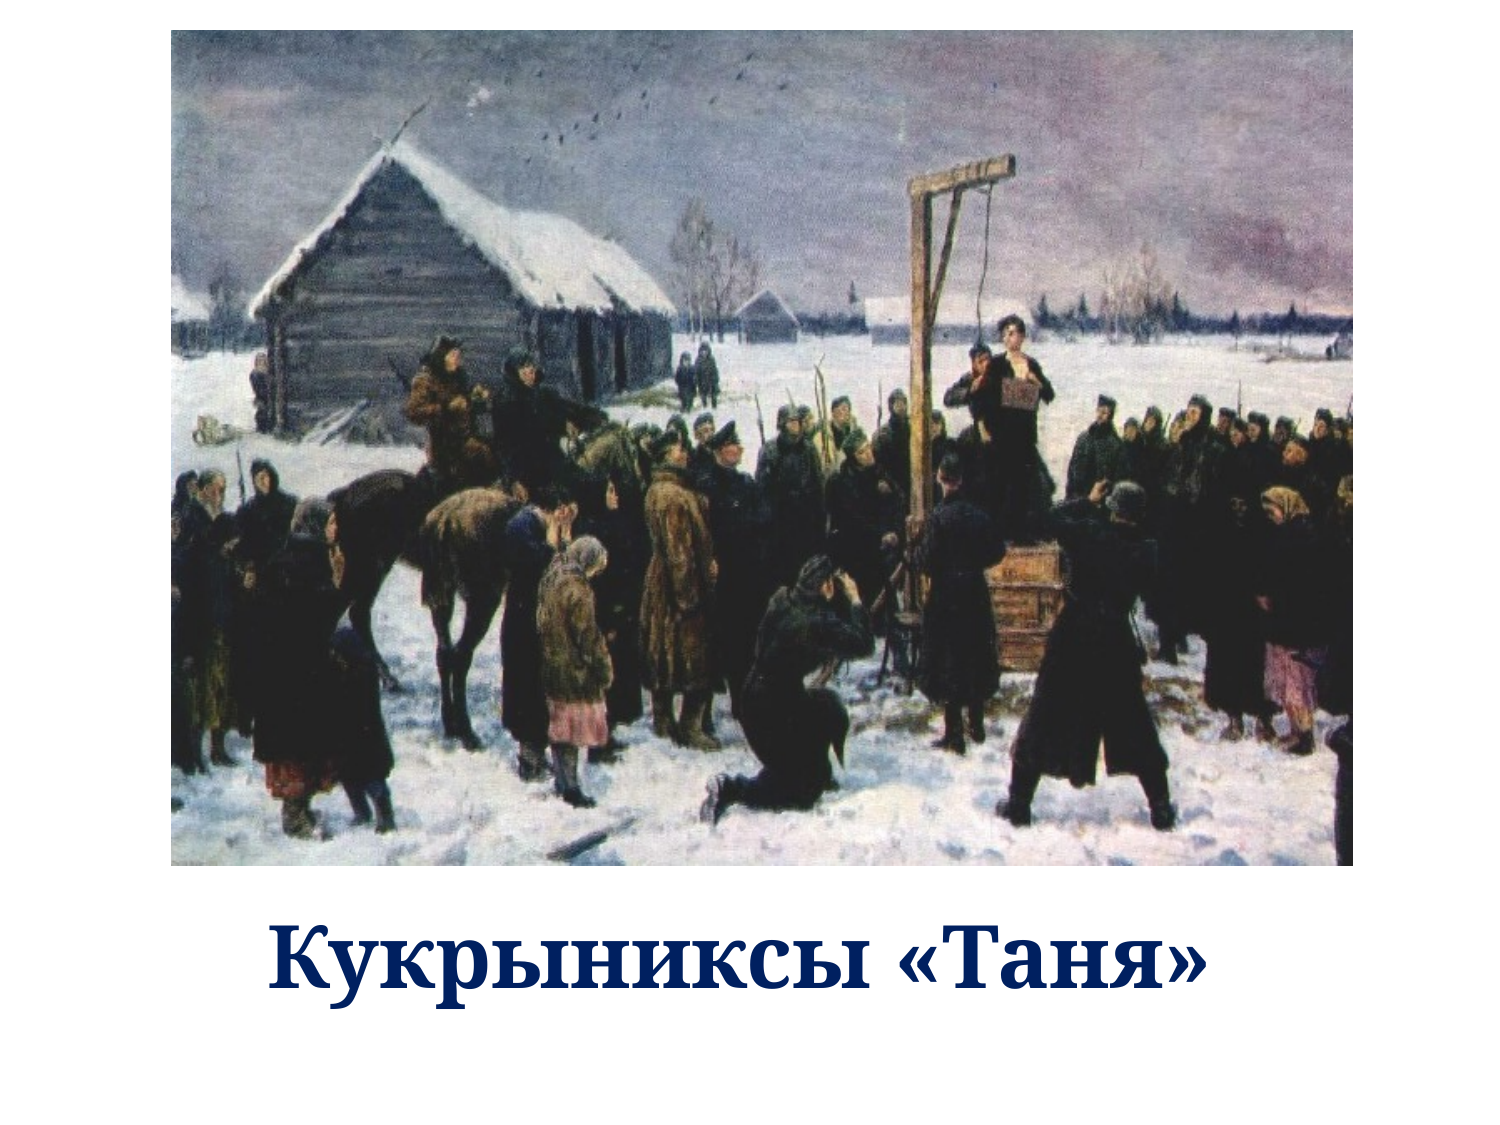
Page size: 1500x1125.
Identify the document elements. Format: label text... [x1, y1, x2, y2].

title Кукрыниксы «Таня» [64, 893, 1415, 1081]
picture [171, 30, 1353, 866]
